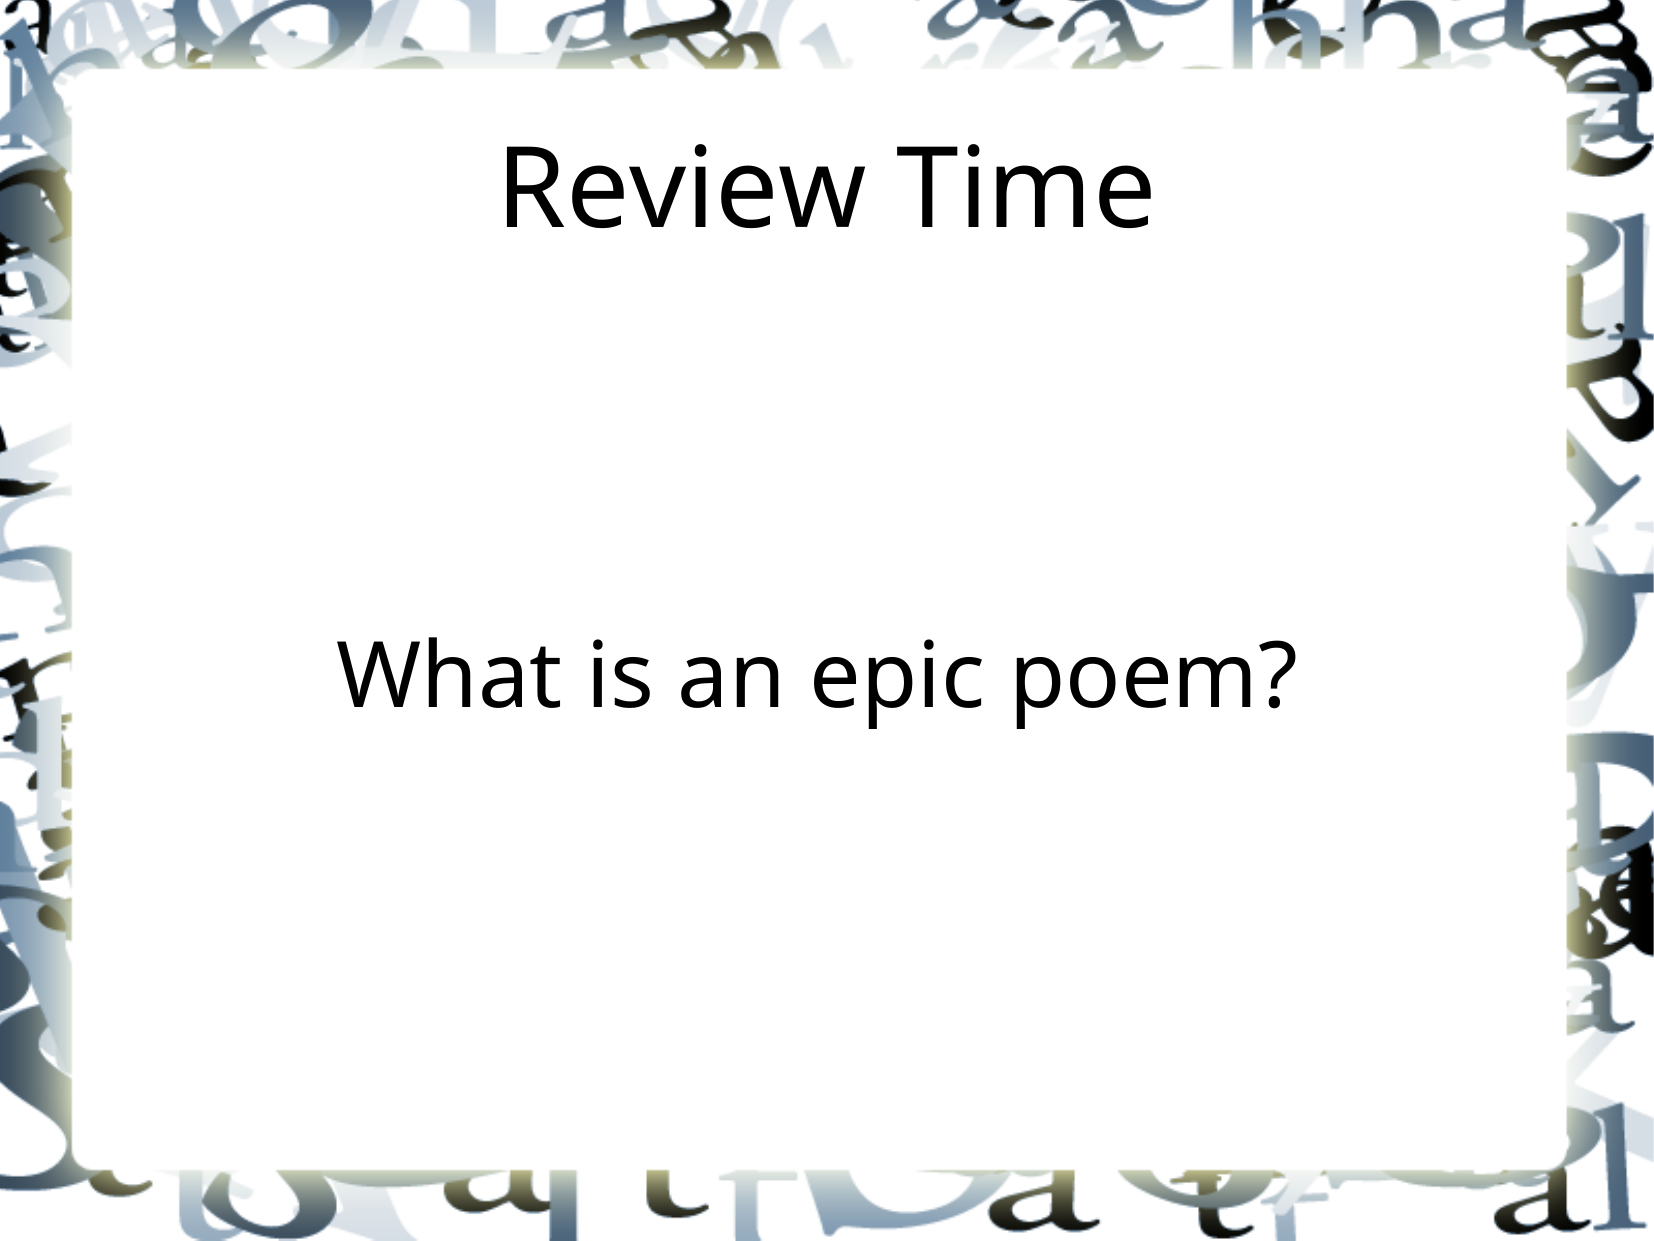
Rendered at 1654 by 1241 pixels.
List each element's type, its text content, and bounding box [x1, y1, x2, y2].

title Review Time [82, 78, 1571, 287]
subtitle What is an epic poem? [106, 321, 1530, 1021]
